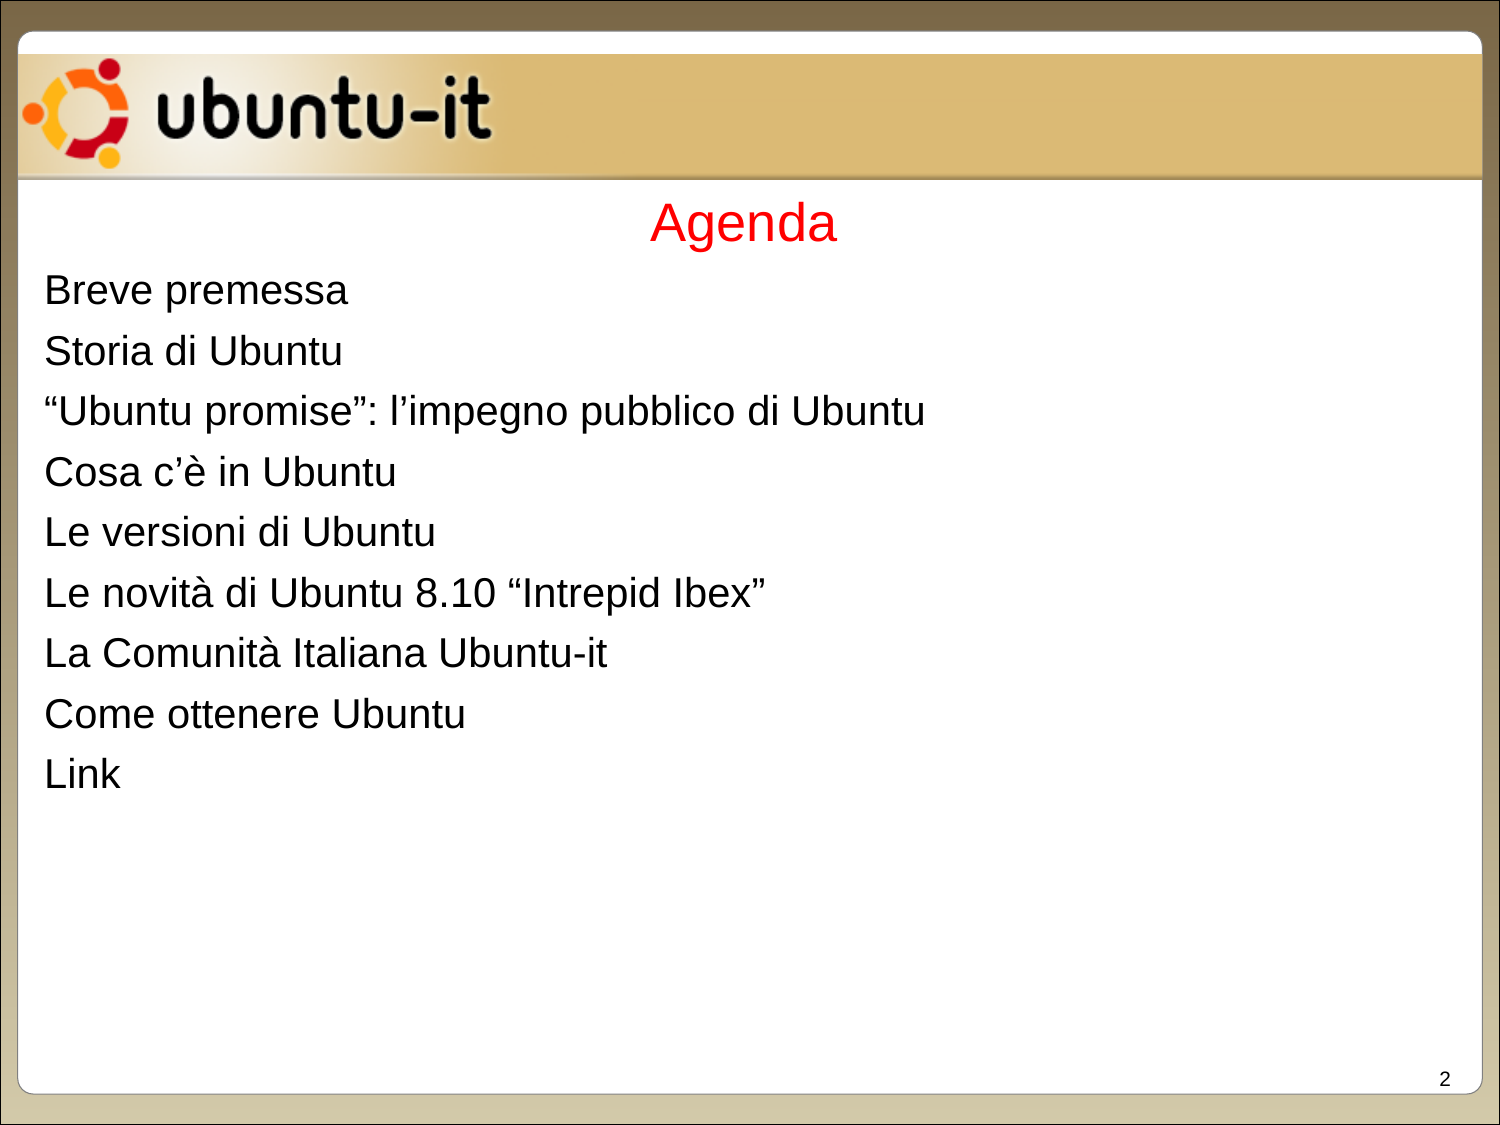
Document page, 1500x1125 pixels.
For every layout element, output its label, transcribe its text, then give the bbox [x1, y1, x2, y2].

title Agenda [17, 178, 1471, 262]
list Breve premessa Storia di Ubuntu “Ubuntu promise”: l’impegno pubblico di Ubuntu Cosa c’è in Ubuntu Le versioni di Ubuntu Le novità di Ubuntu 8.10 “Intrepid Ibex” La Comunità Italiana Ubuntu-it Come ottenere Ubuntu Link [29, 255, 1471, 1059]
picture [18, 54, 1483, 180]
